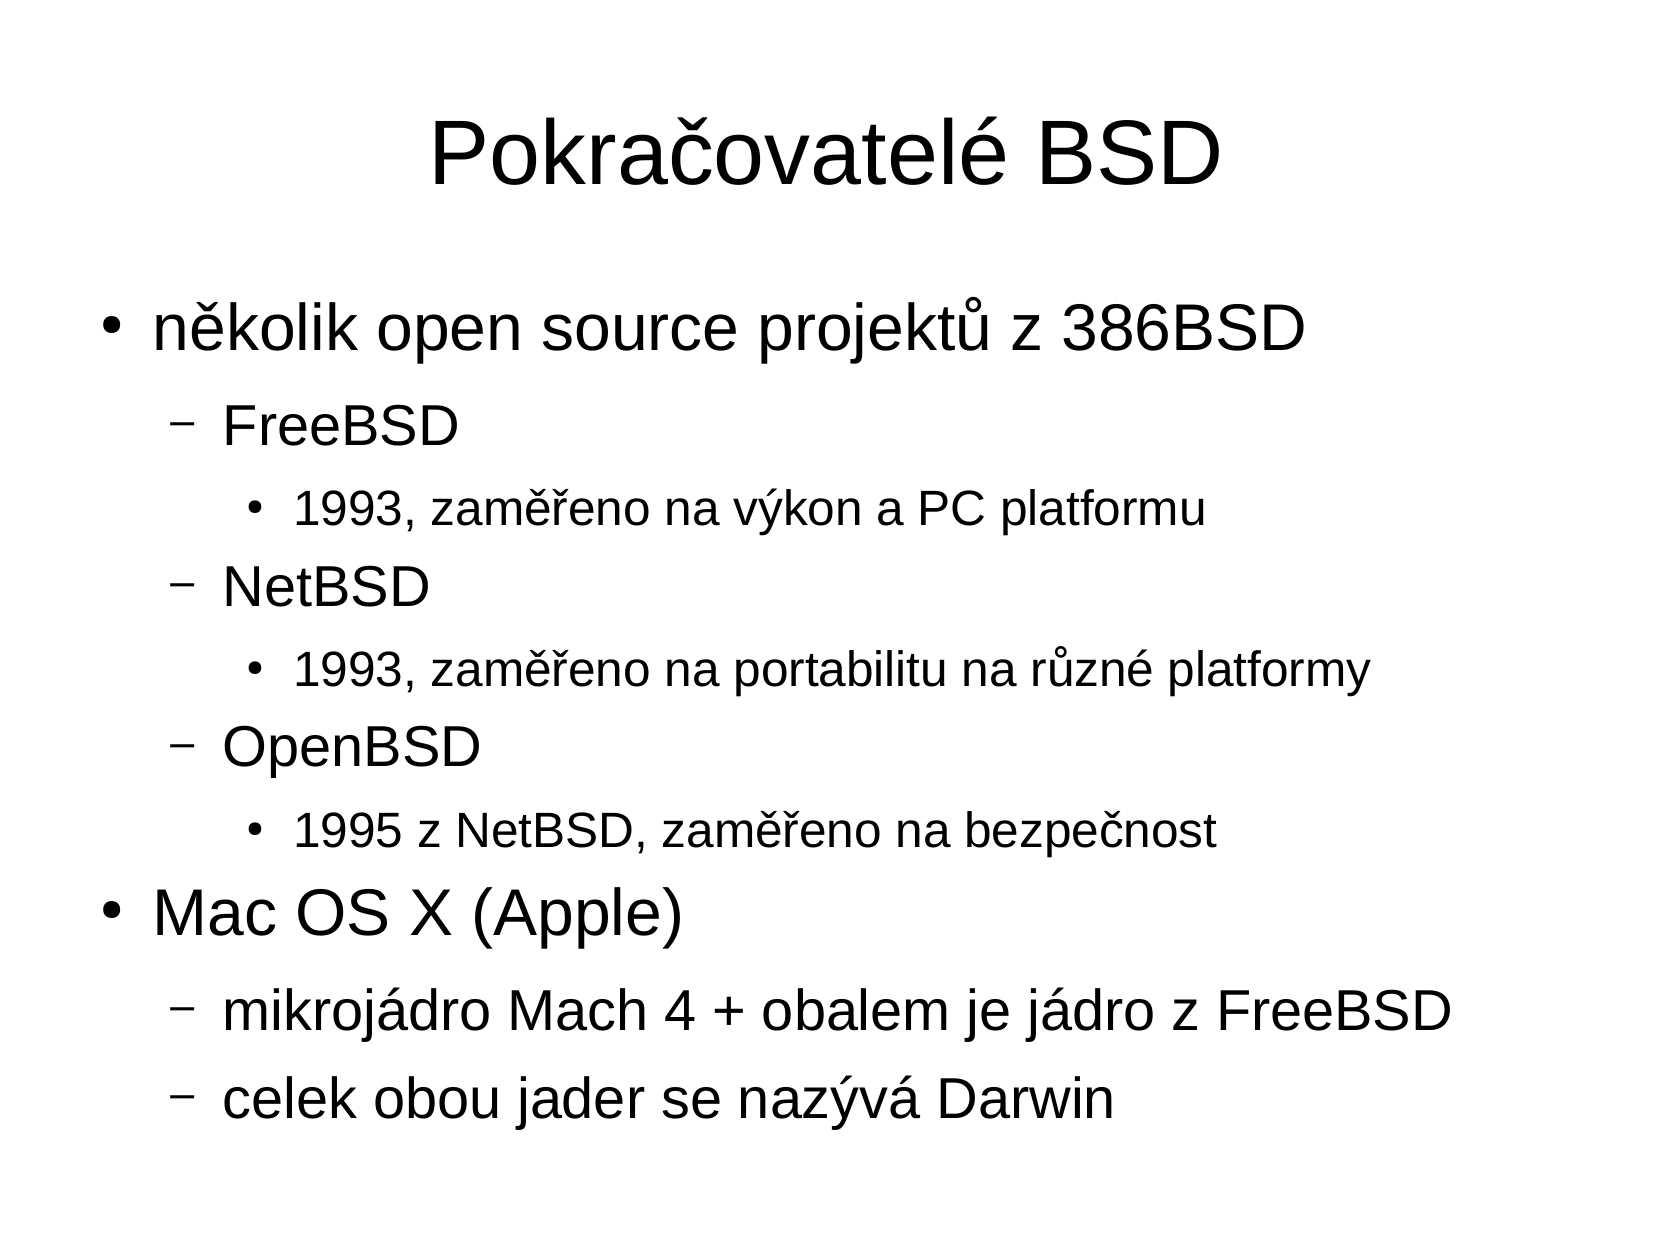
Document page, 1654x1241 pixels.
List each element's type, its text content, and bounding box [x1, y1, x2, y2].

list několik open source projektů z 386BSD FreeBSD 1993, zaměřeno na výkon a PC platformu NetBSD 1993, zaměřeno na portabilitu na různé platformy OpenBSD 1995 z NetBSD, zaměřeno na bezpečnost Mac OS X (Apple) mikrojádro Mach 4 + obalem je jádro z FreeBSD celek obou jader se nazývá Darwin [82, 290, 1571, 1138]
title Pokračovatelé BSD [82, 56, 1571, 250]
